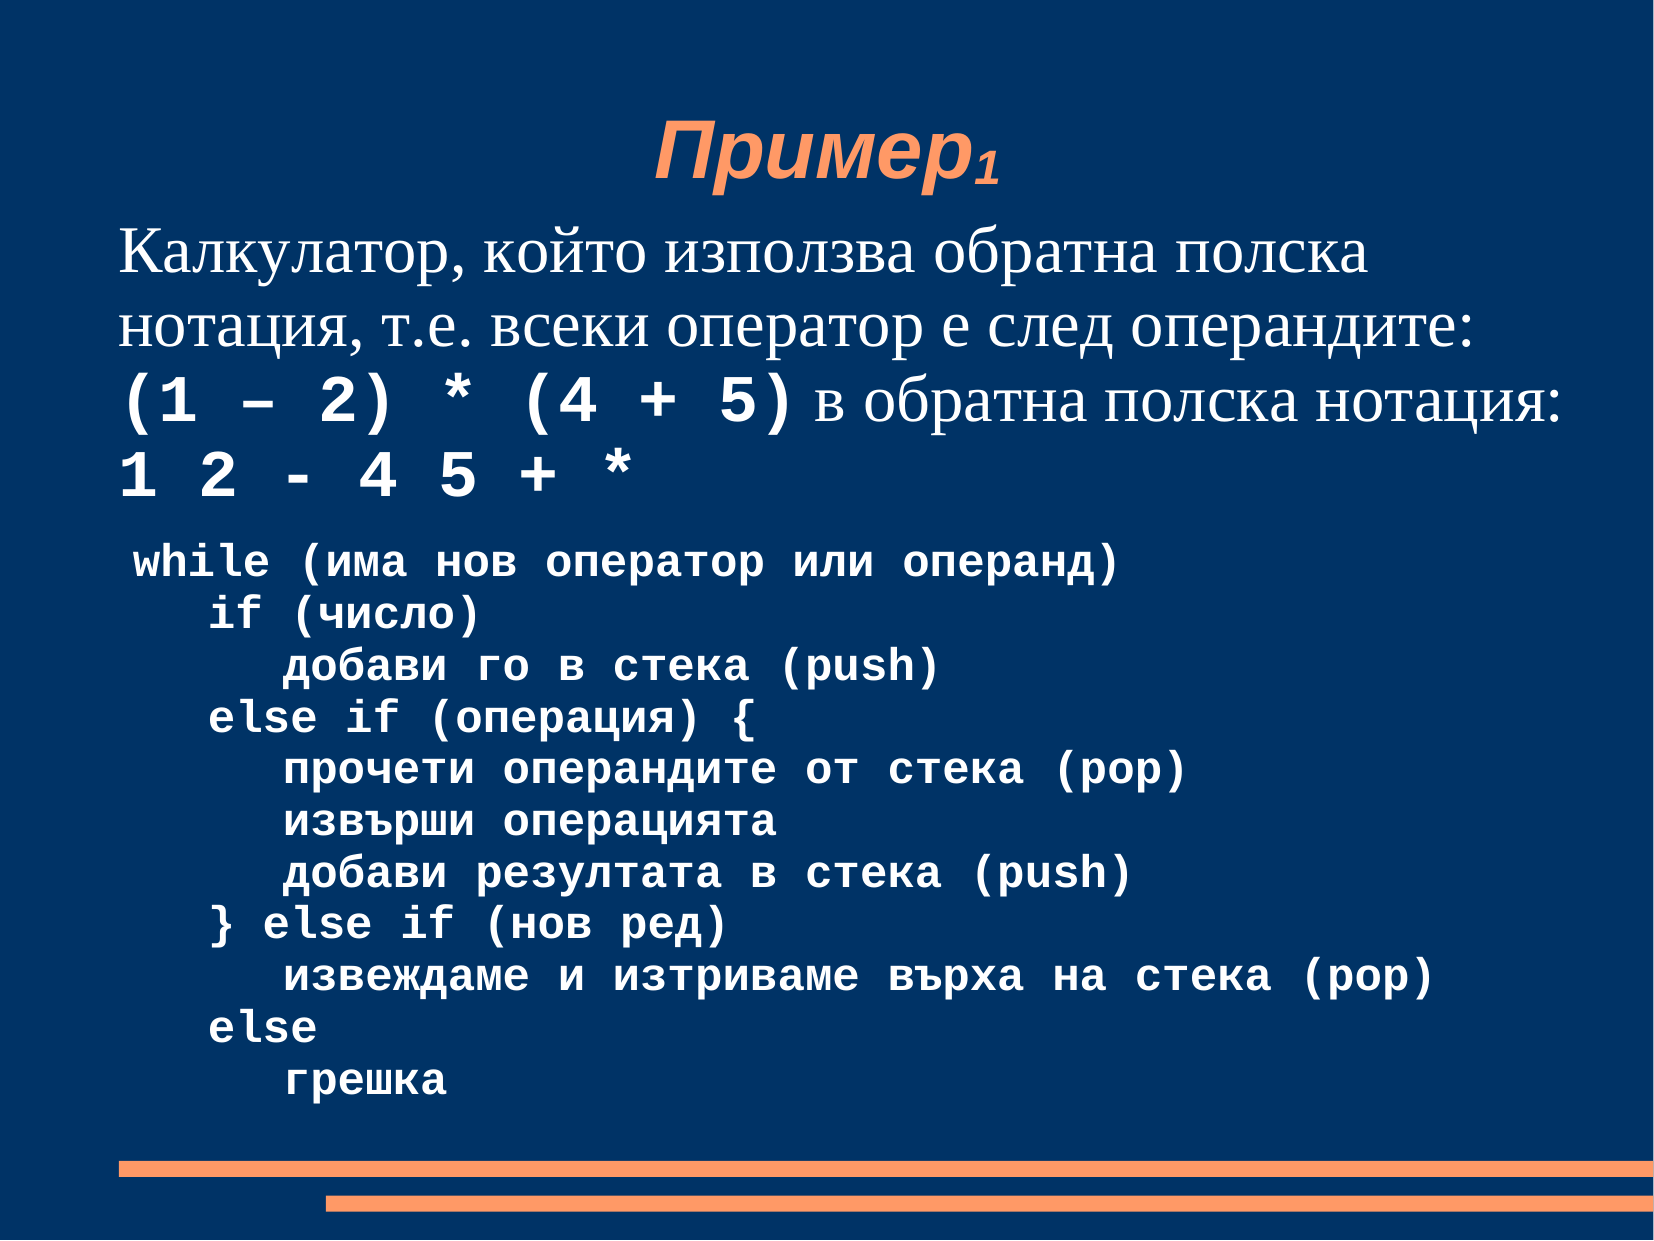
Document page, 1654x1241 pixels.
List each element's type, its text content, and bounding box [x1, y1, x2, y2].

subtitle Калкулатор, който използва обратна полска нотация, т.е. всеки оператор е след операндите: (1 – 2) * (4 + 5) в обратна полска нотация: 1 2 - 4 5 + * [118, 213, 1625, 591]
title Пример1 [121, 46, 1534, 213]
text_box while (има нов оператор или операнд) if (число) добави го в стека (push) else if (операция) { прочети операндите от стека (pop) извърши операцията добави резултата в стека (push) } else if (нов ред) извеждаме и изтриваме върха на стека (pop) else грешка [118, 531, 1654, 1116]
